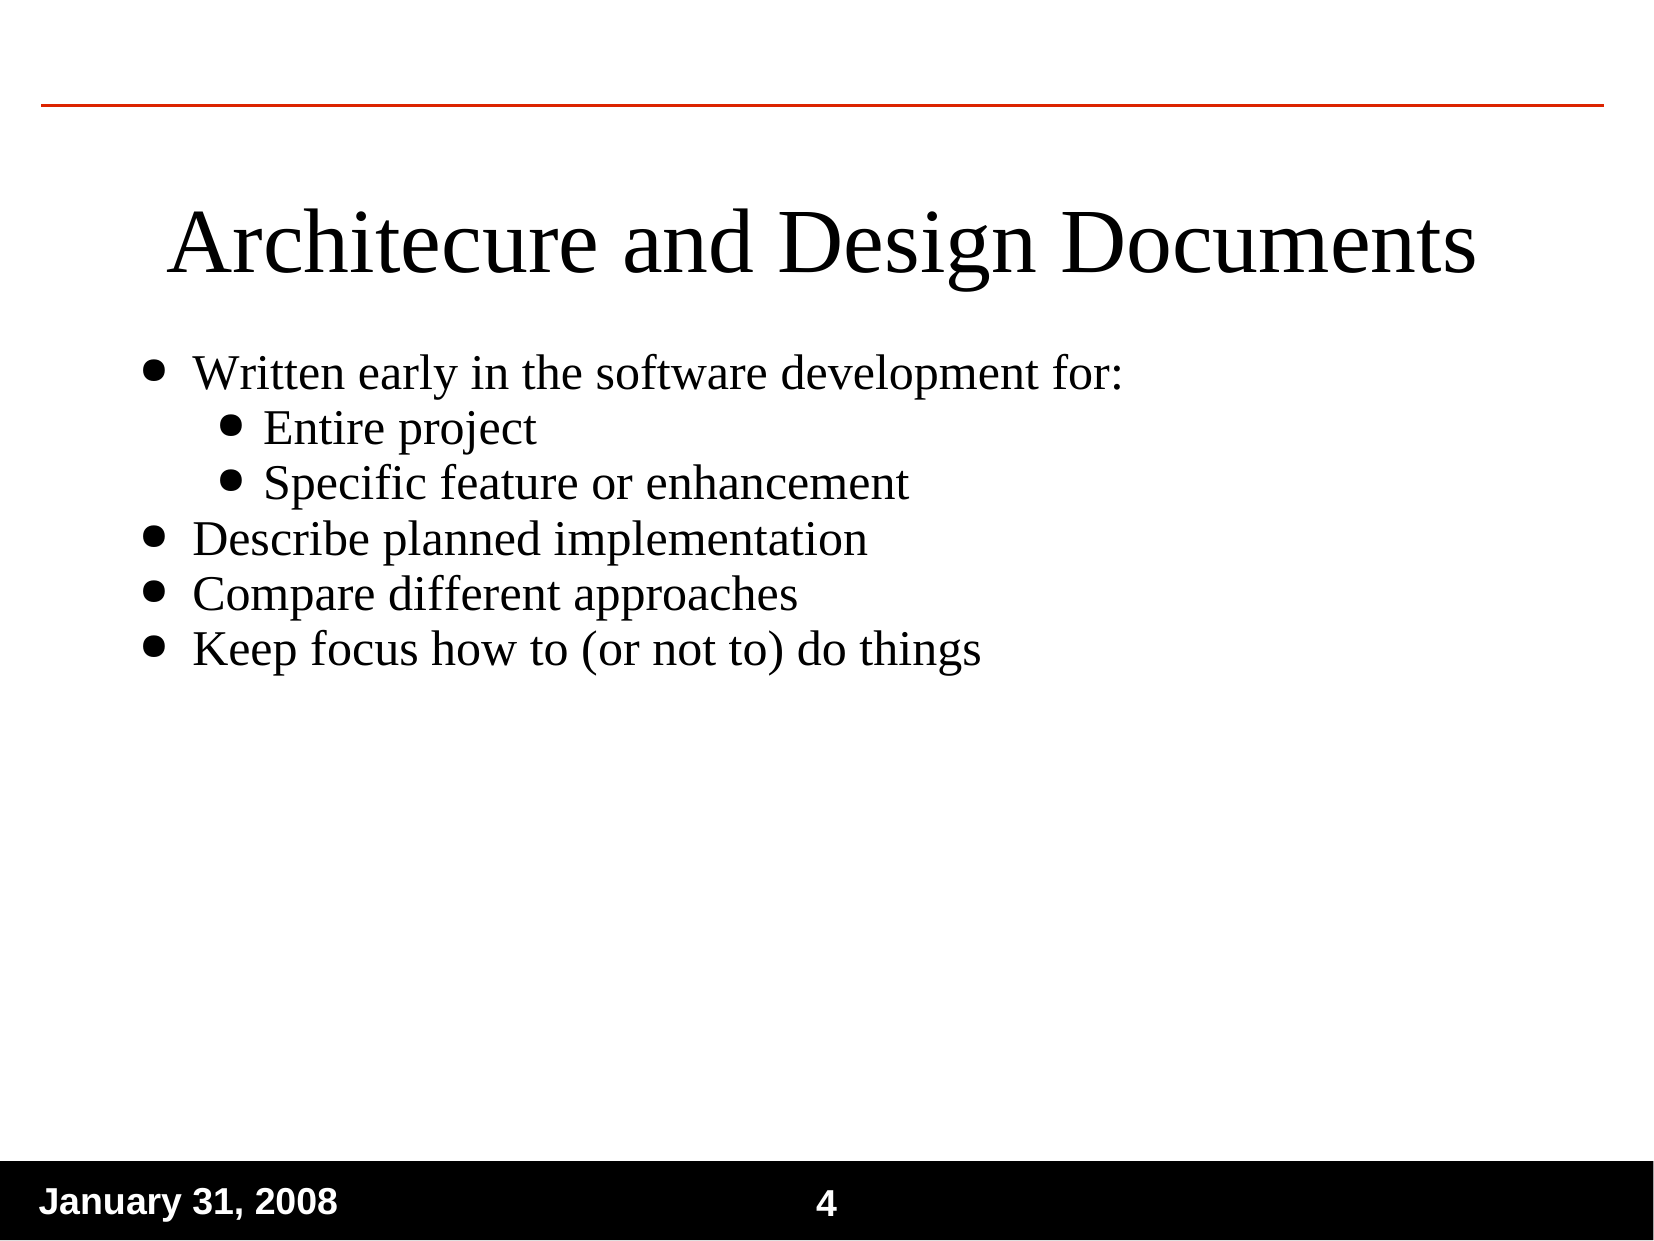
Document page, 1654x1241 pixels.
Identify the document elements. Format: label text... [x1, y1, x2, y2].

list Written early in the software development for: Entire project Specific feature or enhancement Describe planned implementation Compare different approaches Keep focus how to (or not to) do things [121, 344, 1534, 1127]
title Architecure and Design Documents [117, 137, 1530, 346]
